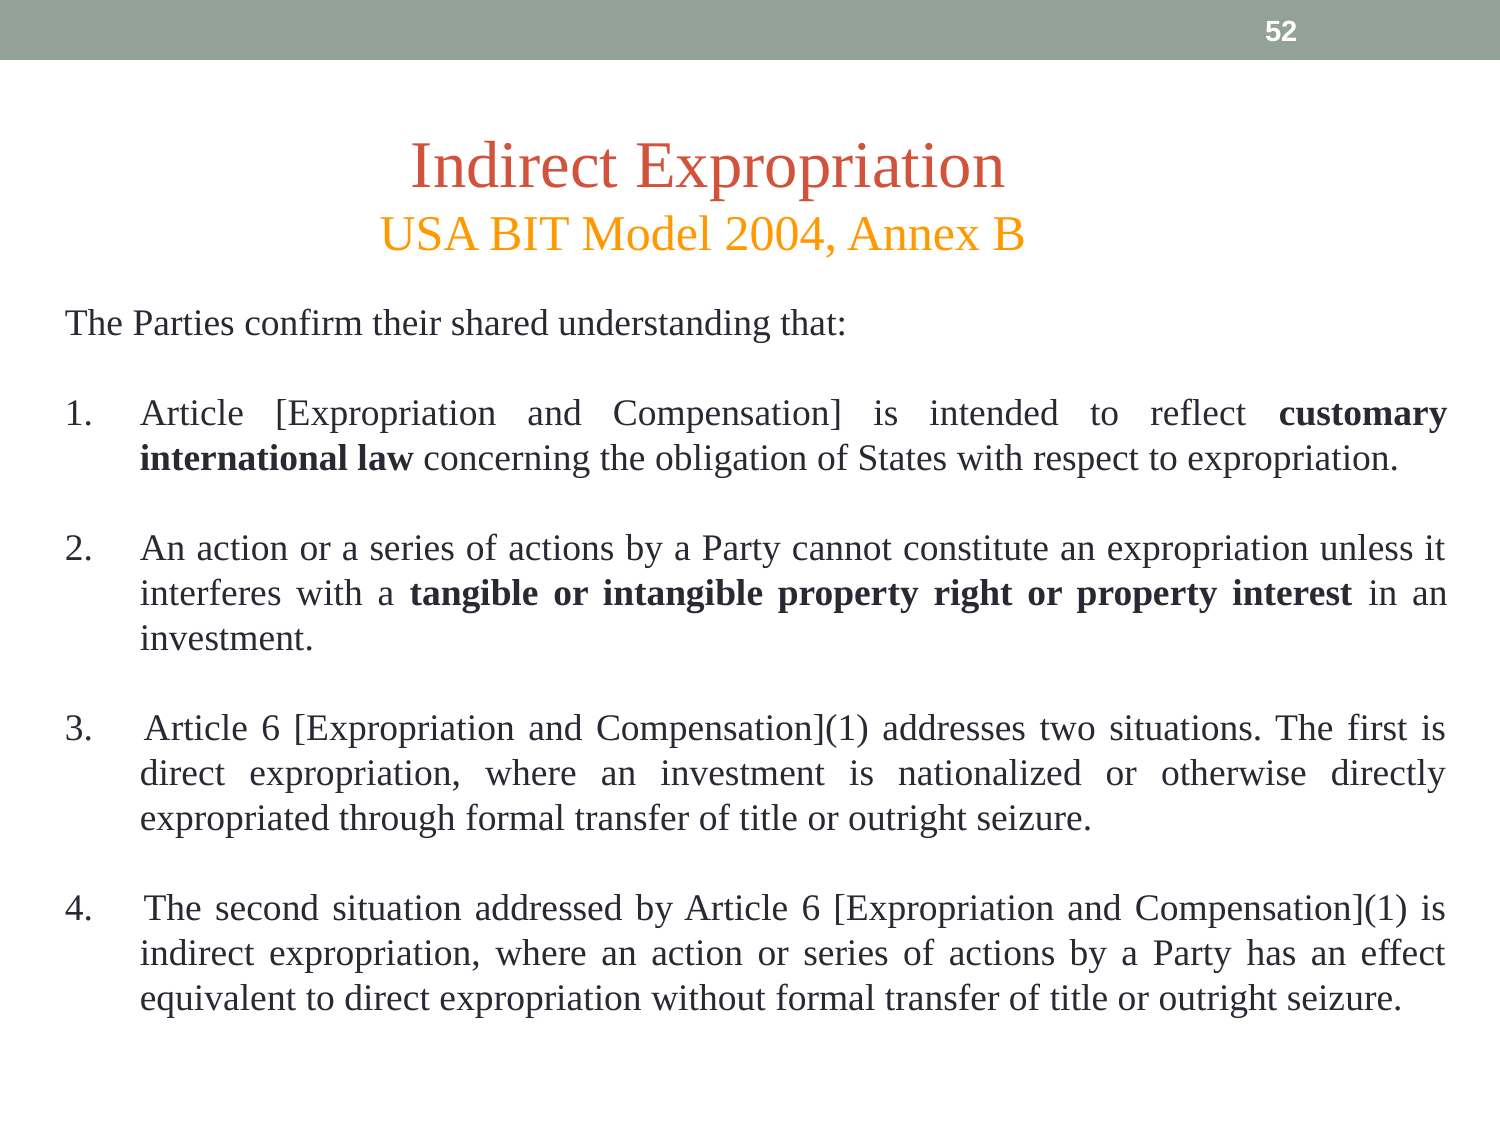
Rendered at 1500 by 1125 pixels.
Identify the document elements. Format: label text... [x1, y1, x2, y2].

slide_number <編號> [1250, 3, 1425, 57]
text_box Indirect Expropriation USA BIT Model 2004, Annex B [147, 113, 1258, 269]
text_box The Parties confirm their shared understanding that: Article [Expropriation and Compensation] is intended to reflect customary international law concerning the obligation of States with respect to expropriation. 2. An action or a series of actions by a Party cannot constitute an expropriation unless it interferes with a tangible or intangible property right or property interest in an investment. 3. Article 6 [Expropriation and Compensation](1) addresses two situations. The first is direct expropriation, where an investment is nationalized or otherwise directly expropriated through formal transfer of title or outright seizure. 4. The second situation addressed by Article 6 [Expropriation and Compensation](1) is indirect expropriation, where an action or series of actions by a Party has an effect equivalent to direct expropriation without formal transfer of title or outright seizure. [49, 290, 1463, 1106]
